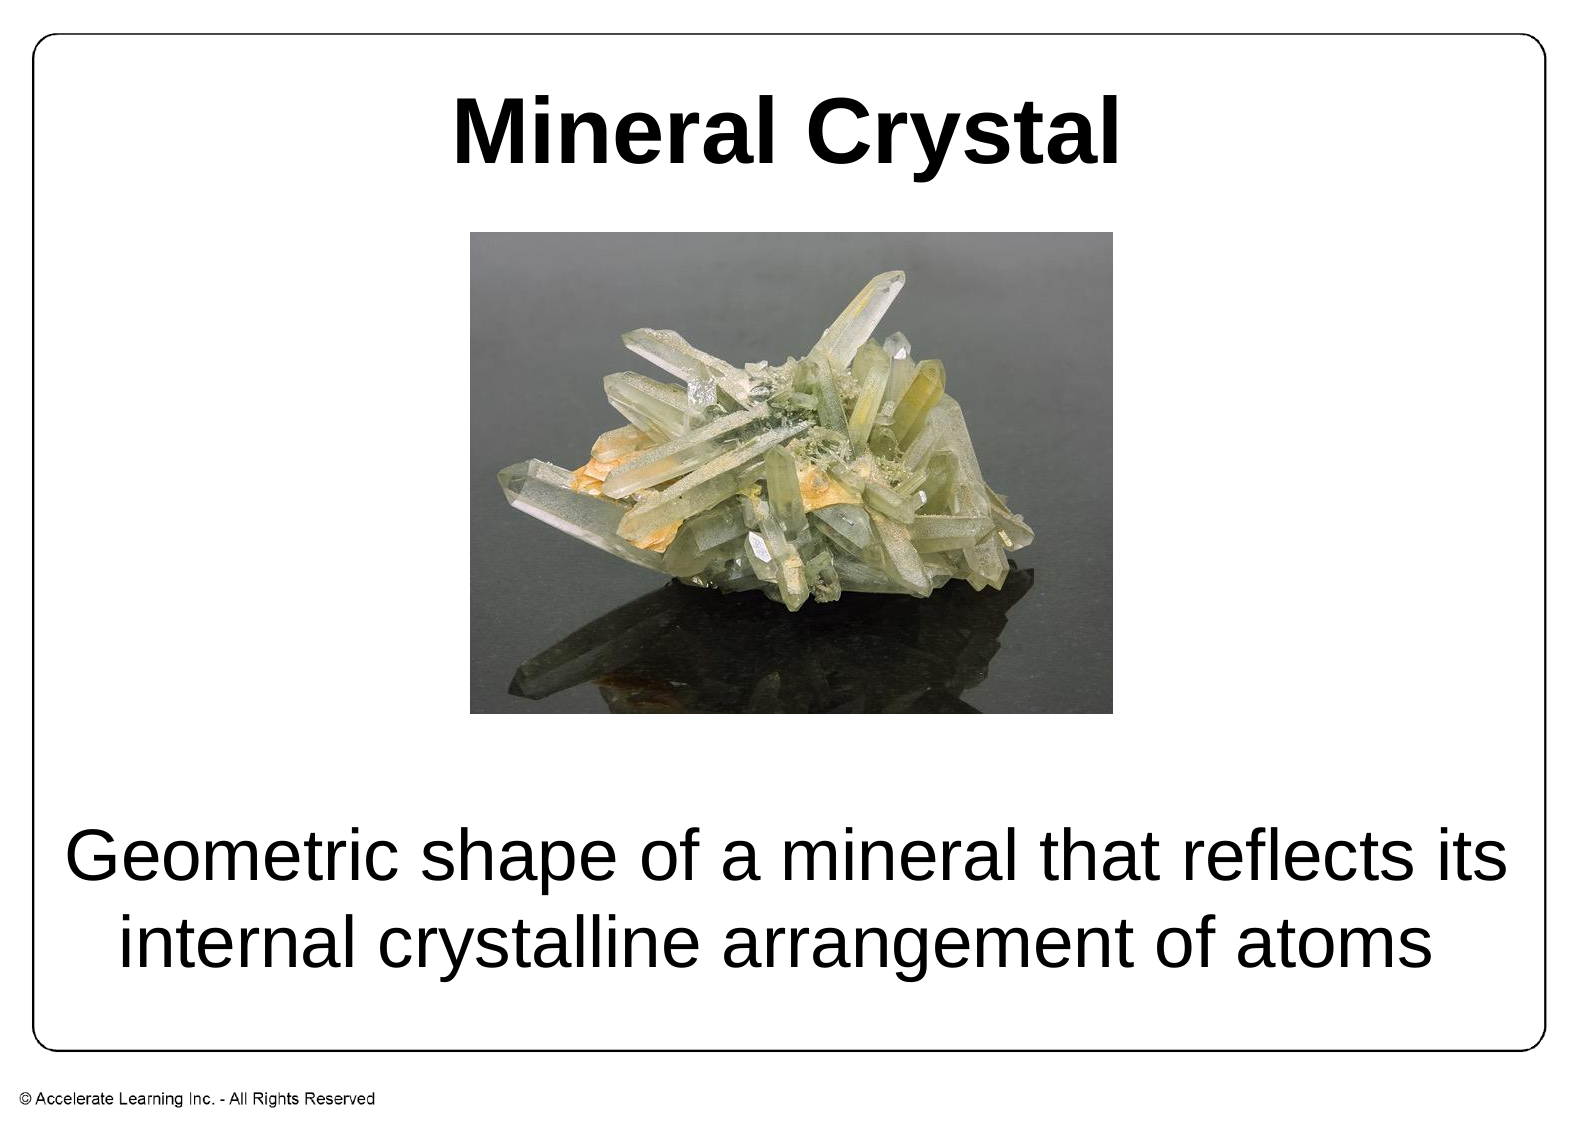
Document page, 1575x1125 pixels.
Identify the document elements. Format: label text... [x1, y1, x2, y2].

text_box Mineral Crystal [24, 62, 1550, 237]
text_box Geometric shape of a mineral that reflects its internal crystalline arrangement of atoms [24, 800, 1550, 1081]
picture [0, 0, 1575, 1125]
